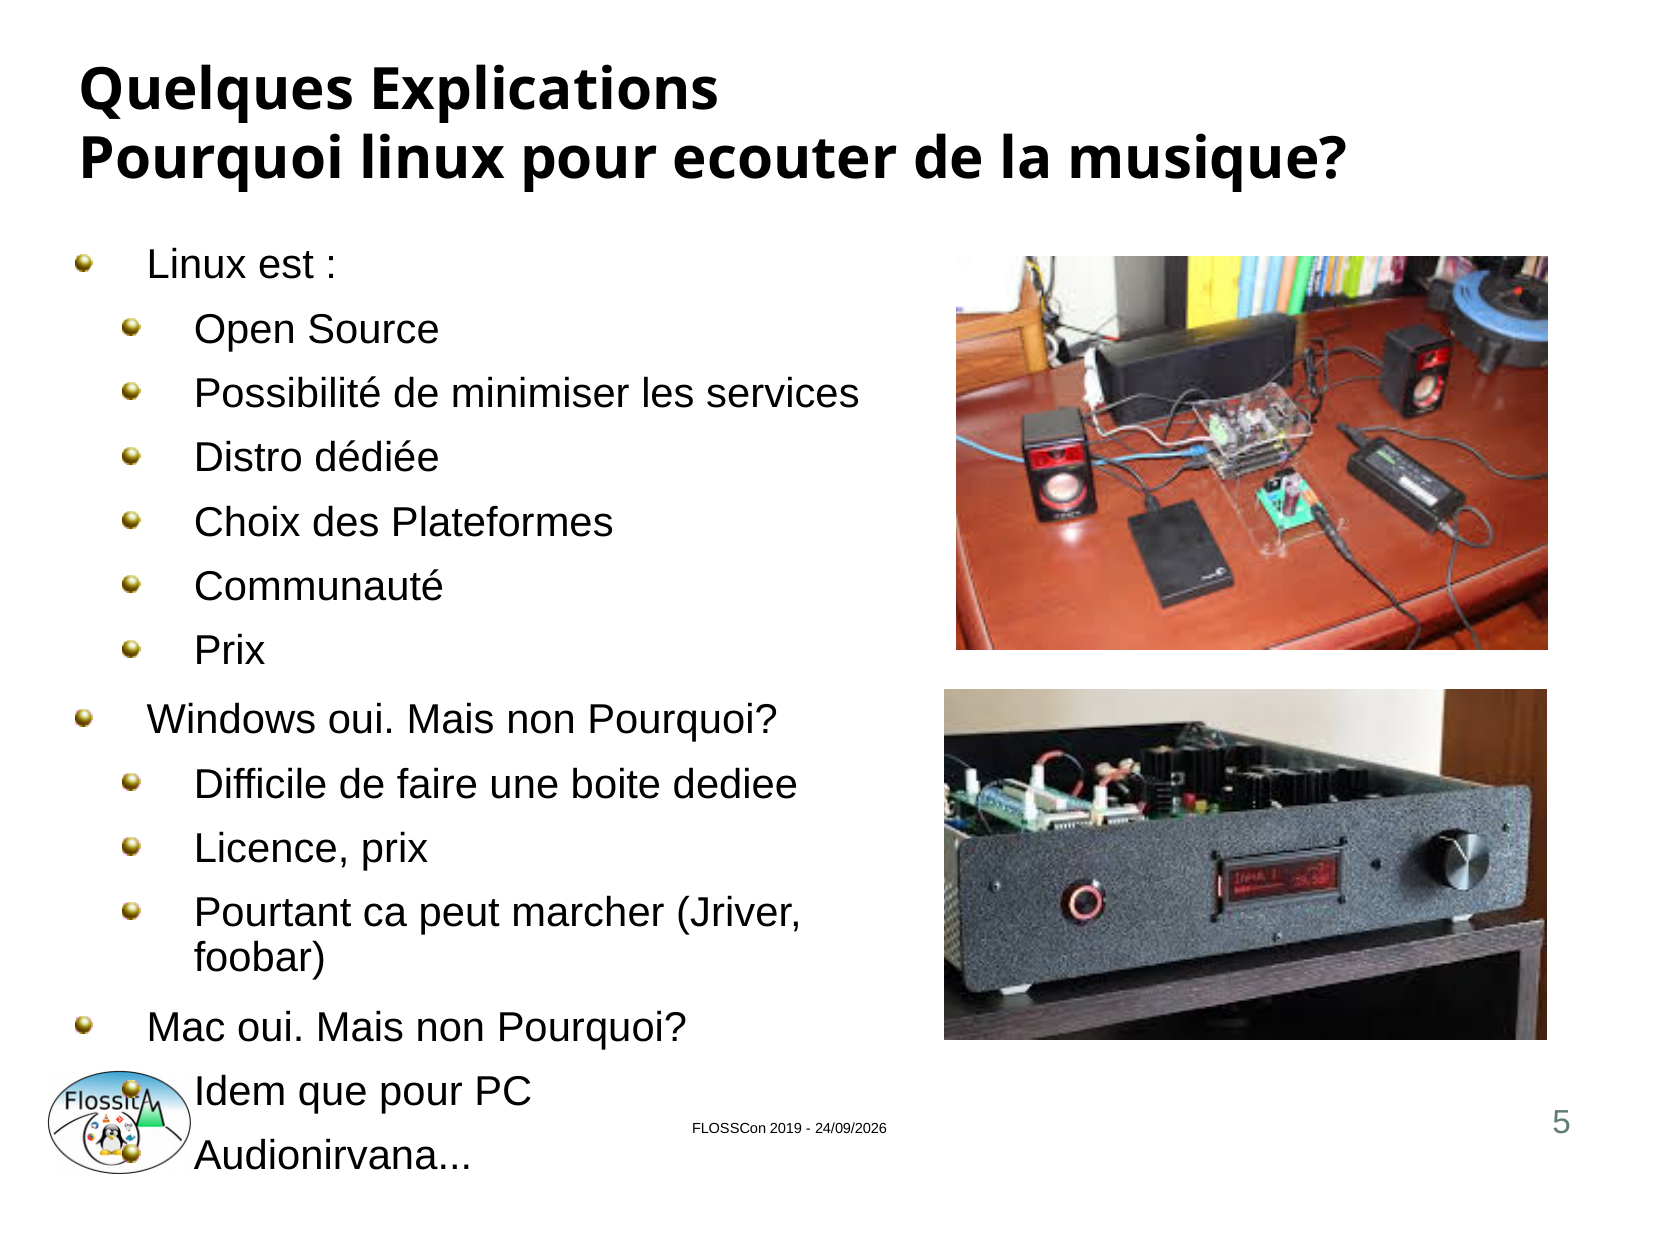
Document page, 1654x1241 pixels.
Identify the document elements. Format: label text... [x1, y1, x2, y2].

picture [47, 1070, 63, 1174]
title Quelques Explications Pourquoi linux pour ecouter de la musique? [63, 43, 1619, 269]
picture [956, 256, 1548, 650]
picture [944, 689, 1547, 1040]
list Linux est : Open Source Possibilité de minimiser les services Distro dédiée Choix des Plateformes Communauté Prix Windows oui. Mais non Pourquoi? Difficile de faire une boite dediee Licence, prix Pourtant ca peut marcher (Jriver, foobar) Mac oui. Mais non Pourquoi? Idem que pour PC Audionirvana... [63, 269, 934, 1193]
